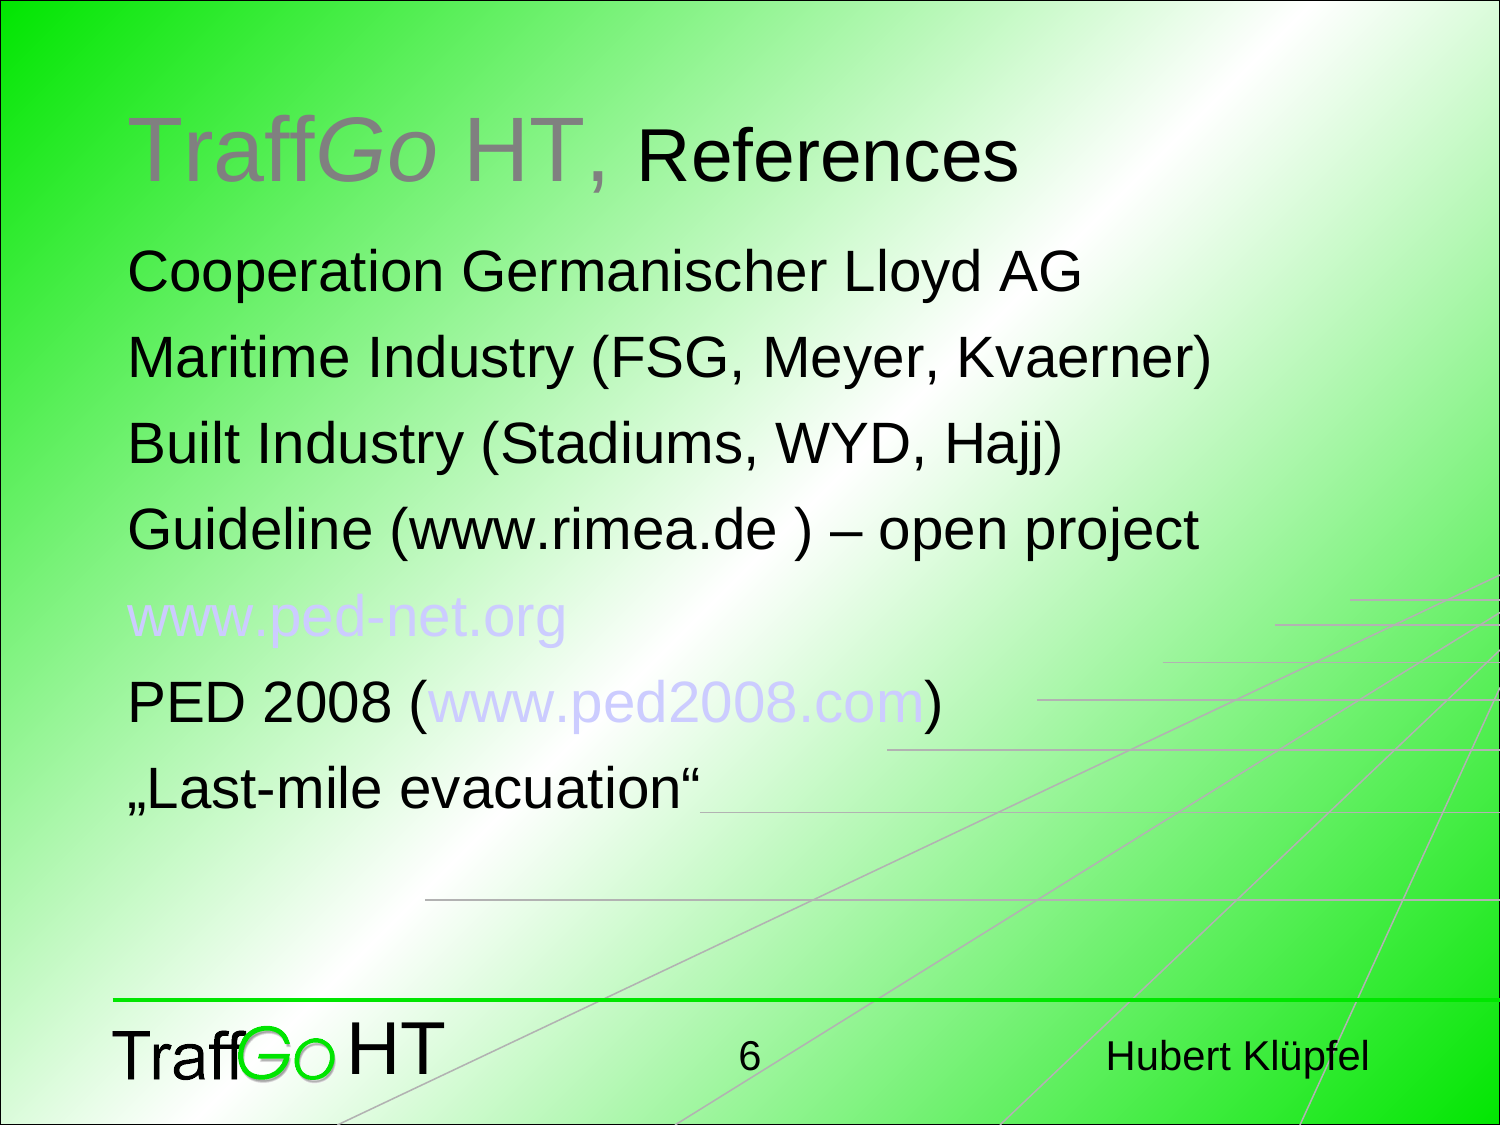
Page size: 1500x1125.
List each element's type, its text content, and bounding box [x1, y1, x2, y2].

title TraffGo HT, References [112, 87, 1388, 213]
picture [112, 1024, 338, 1085]
list Cooperation Germanischer Lloyd AG Maritime Industry (FSG, Meyer, Kvaerner) Built Industry (Stadiums, WYD, Hajj) Guideline (www.rimea.de ) – open project www.ped-net.org PED 2008 (www.ped2008.com) „Last-mile evacuation“ [112, 224, 1388, 894]
